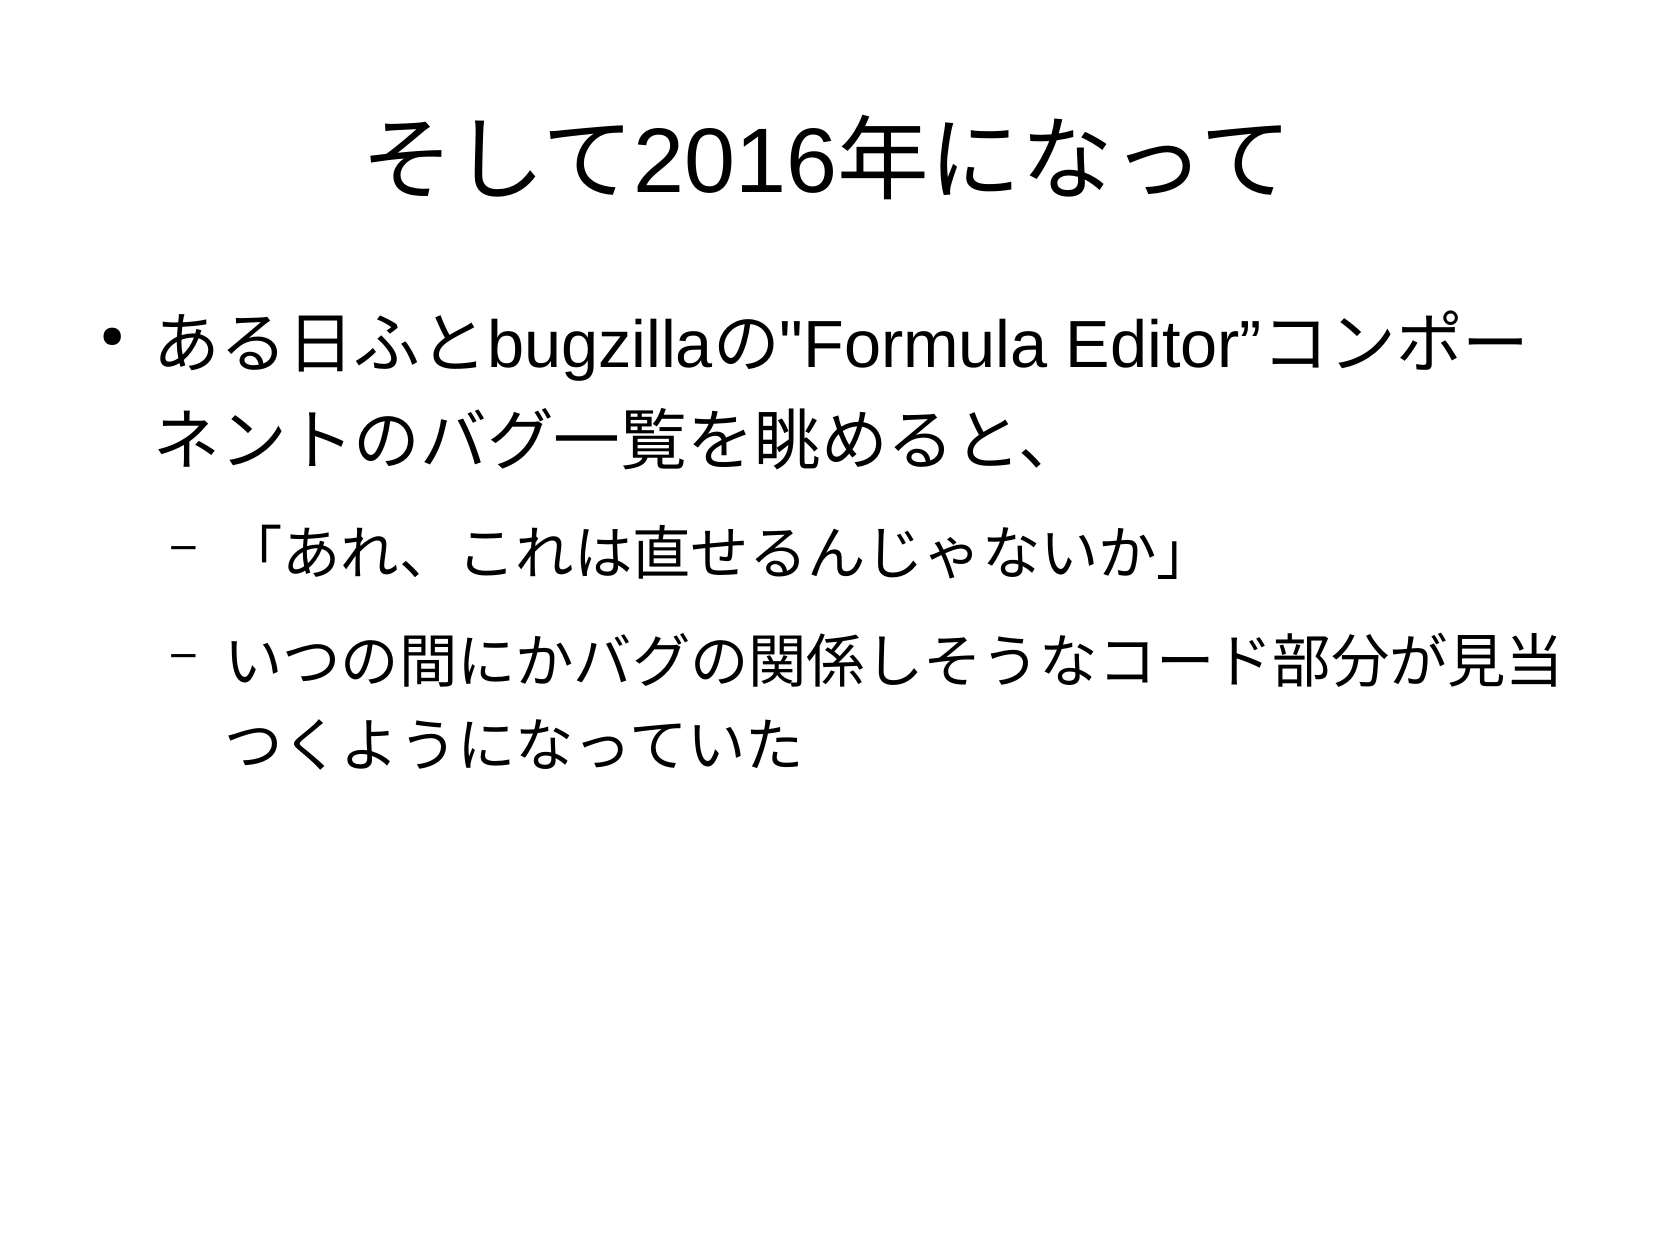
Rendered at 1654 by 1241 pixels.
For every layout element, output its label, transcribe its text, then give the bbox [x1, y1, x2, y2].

title そして2016年になって [82, 49, 1571, 257]
list ある日ふとbugzillaの"Formula Editor”コンポーネントのバグ一覧を眺めると、 「あれ、これは直せるんじゃないか」 いつの間にかバグの関係しそうなコード部分が見当つくようになっていた [82, 290, 1571, 1010]
